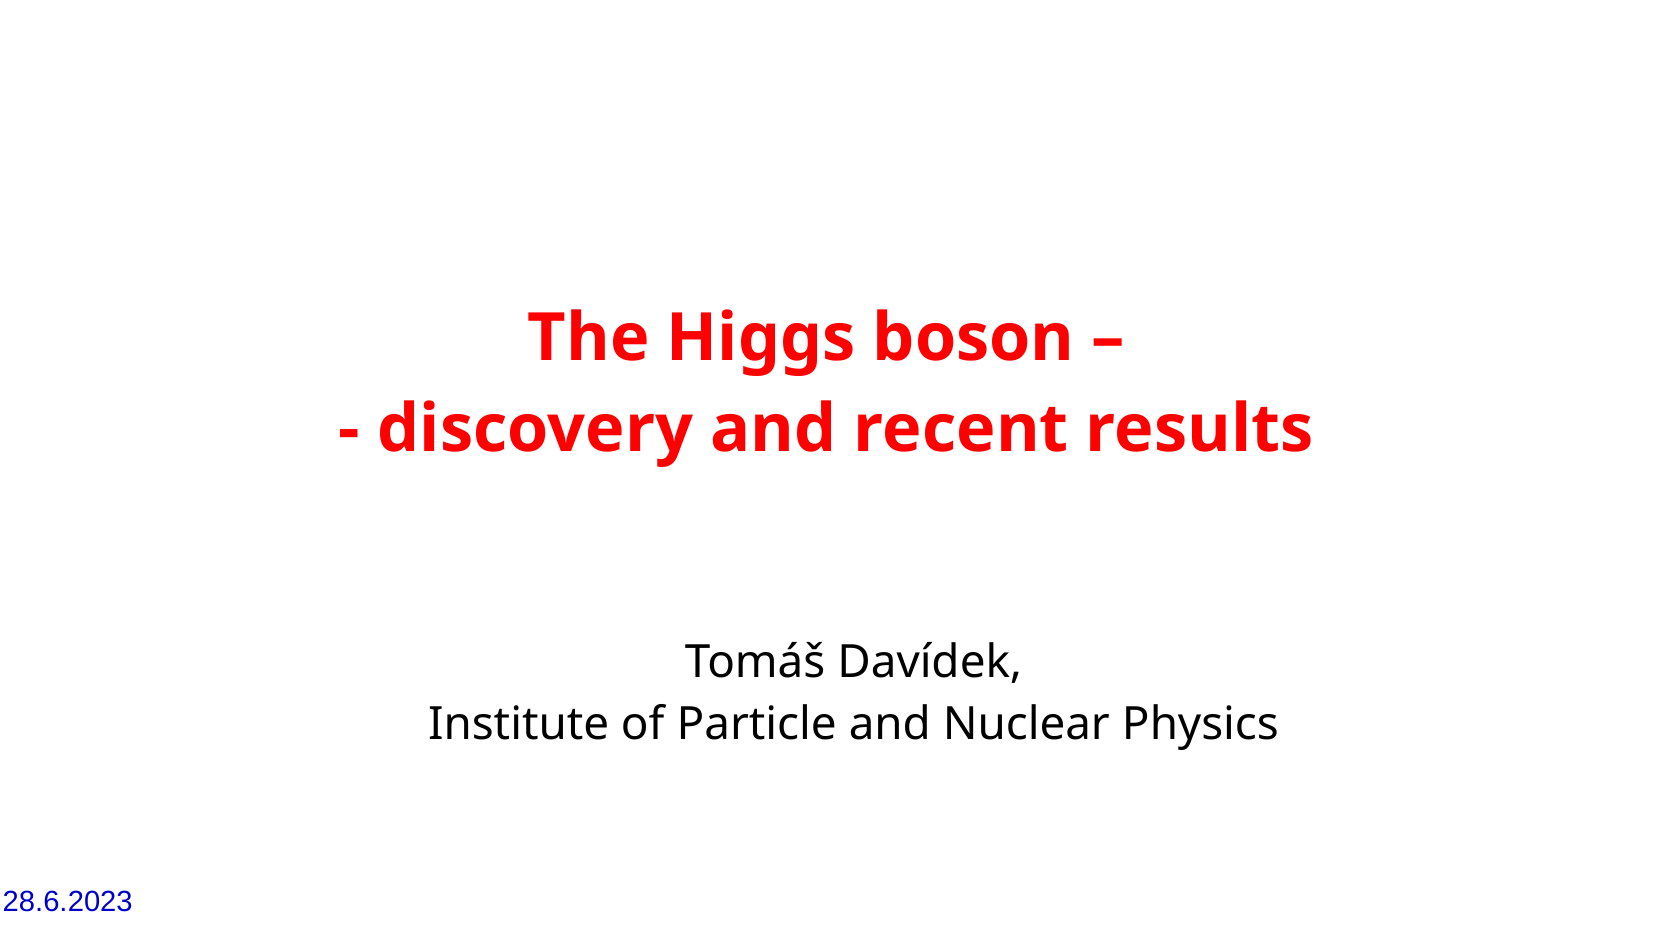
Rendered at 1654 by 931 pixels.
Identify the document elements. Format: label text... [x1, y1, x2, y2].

text_box Tomáš Davídek, Institute of Particle and Nuclear Physics [413, 620, 1317, 827]
subtitle The Higgs boson – - discovery and recent results [59, 110, 1595, 651]
